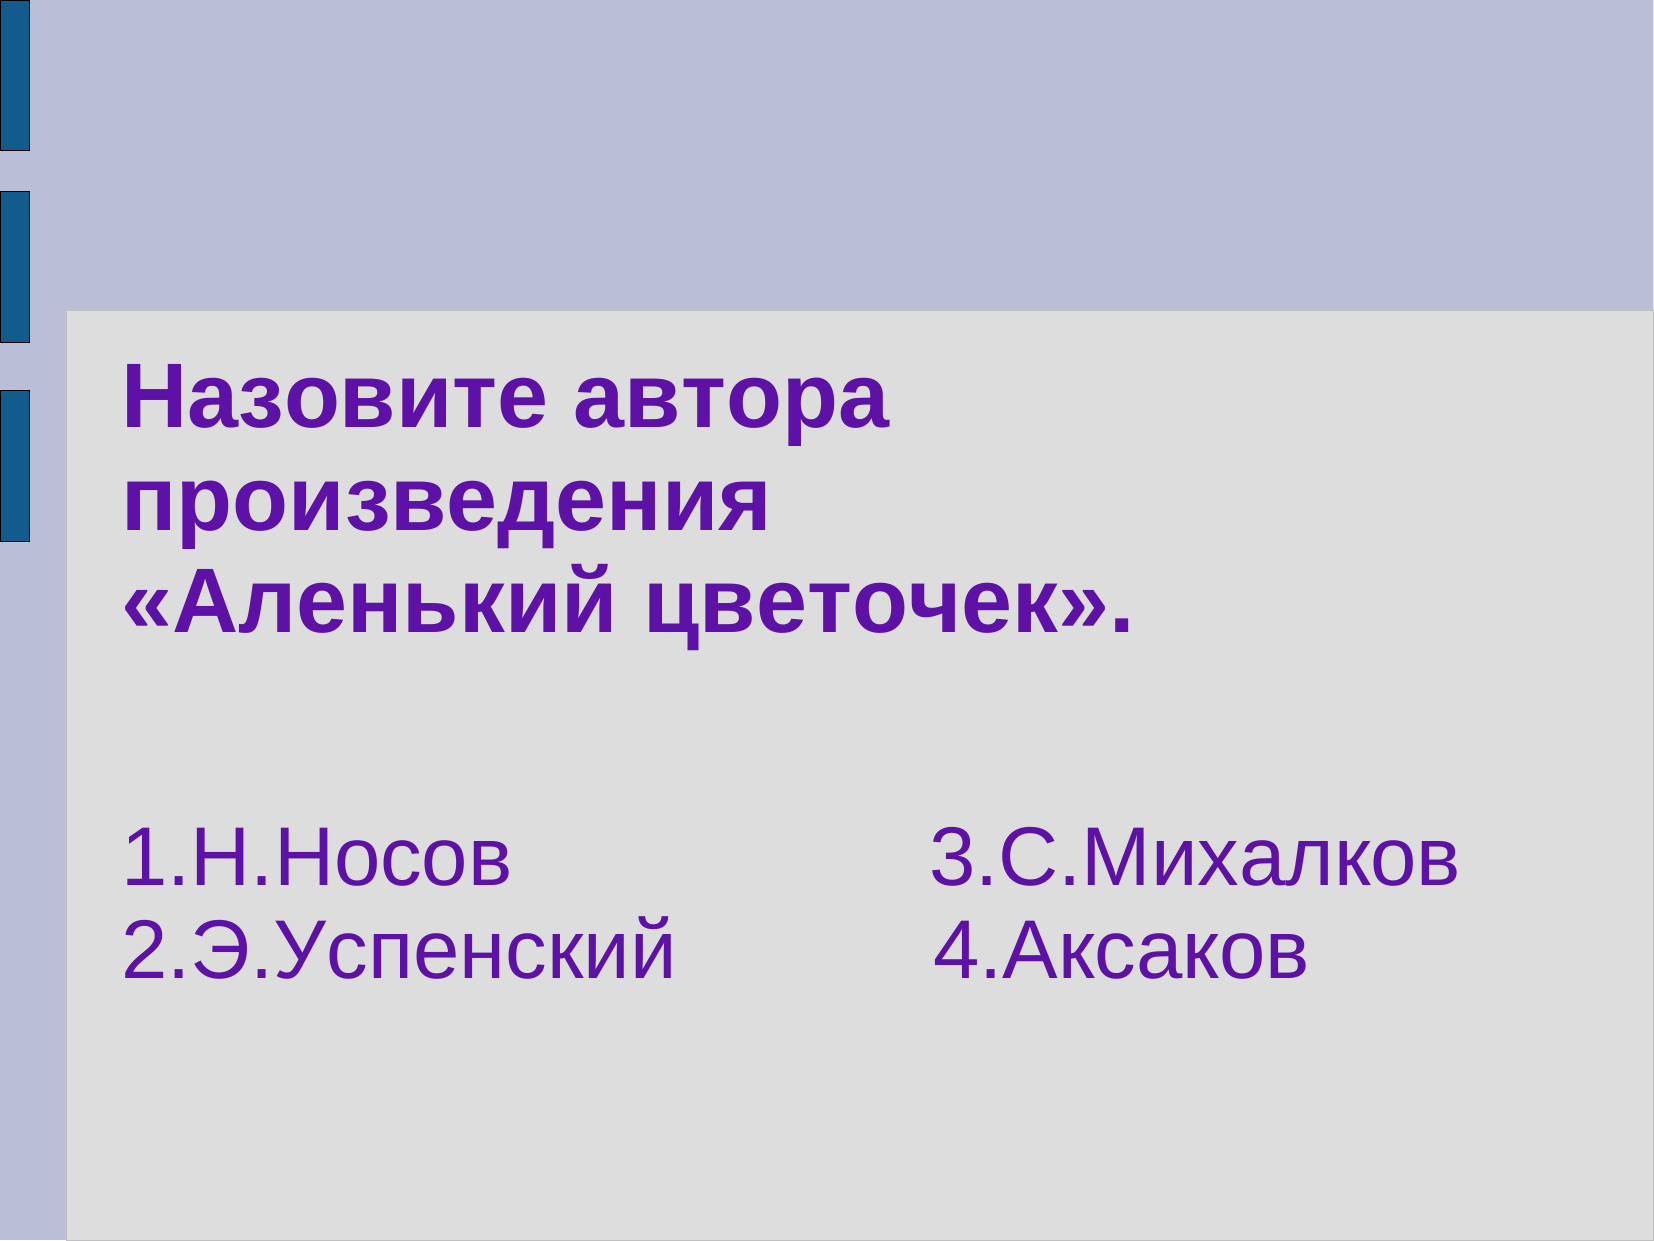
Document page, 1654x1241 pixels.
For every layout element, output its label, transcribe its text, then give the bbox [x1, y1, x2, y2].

list Назовите автора произведения «Аленький цветочек». 1.Н.Носов 3.С.Михалков 2.Э.Успенский 4.Аксаков [121, 344, 1534, 1127]
